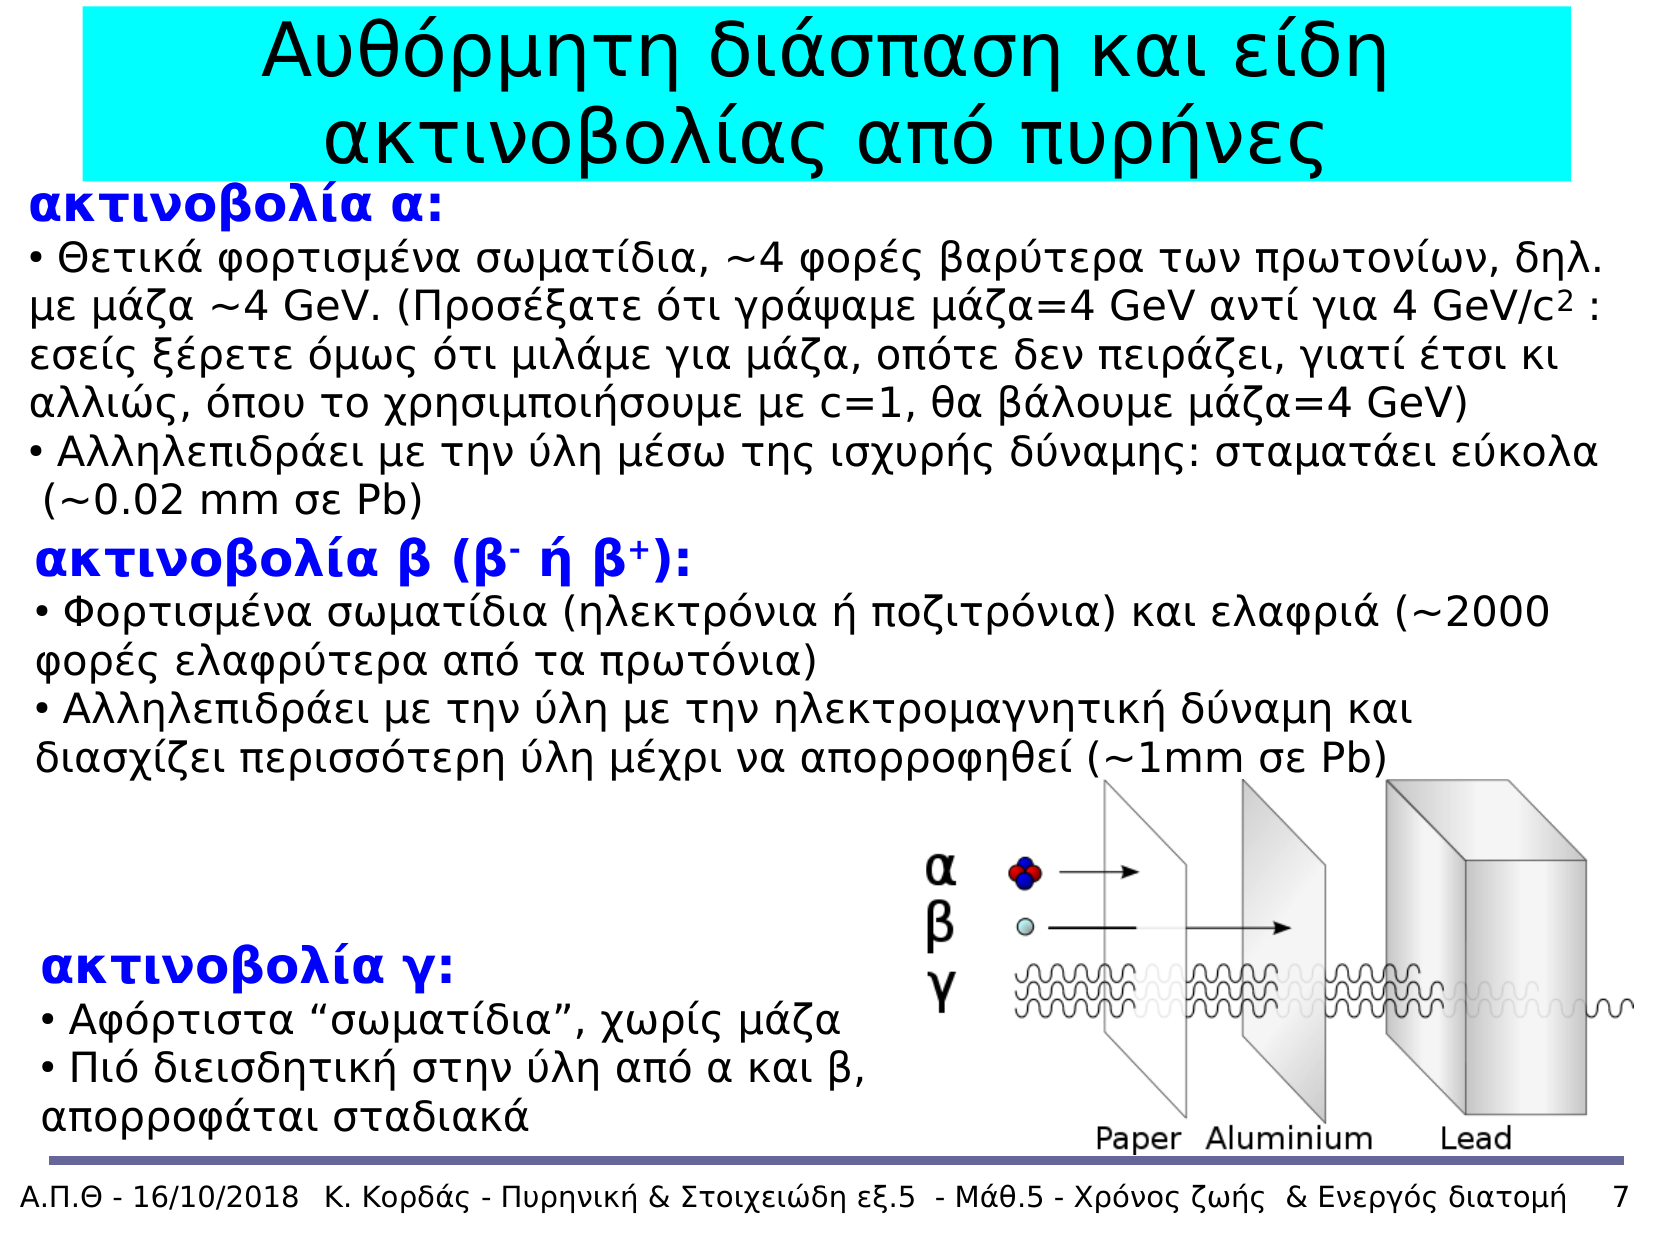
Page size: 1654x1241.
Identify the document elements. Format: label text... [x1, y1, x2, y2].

title Αυθόρμητη διάσπαση και είδη ακτινοβολίας από πυρήνες [82, 6, 1571, 168]
text_box ακτινοβολία β (β- ή β+): Φορτισμένα σωματίδια (ηλεκτρόνια ή ποζιτρόνια) και ελαφριά (~2000 φορές ελαφρύτερα από τα πρωτόνια) Αλληλεπιδράει με την ύλη με την ηλεκτρομαγνητική δύναμη και διασχίζει περισσότερη ύλη μέχρι να απορροφηθεί (~1mm σε Pb) [19, 522, 1633, 794]
text_box ακτινοβολία α: Θετικά φορτισμένα σωματίδια, ~4 φορές βαρύτερα των πρωτονίων, δηλ. με μάζα ~4 GeV. (Προσέξατε ότι γράψαμε μάζα=4 GeV αντί για 4 GeV/c2 : εσείς ξέρετε όμως ότι μιλάμε για μάζα, οπότε δεν πειράζει, γιατί έτσι κι αλλιώς, όπου το χρησιμποιήσουμε με c=1, θα βάλουμε μάζα=4 GeV) Αλληλεπιδράει με την ύλη μέσω της ισχυρής δύναμης: σταματάει εύκολα (~0.02 mm σε Pb) [13, 168, 1627, 586]
text_box ακτινοβολία γ: Αφόρτιστα “σωματίδια”, χωρίς μάζα Πιό διεισδητική στην ύλη από α και β, απορροφάται σταδιακά [25, 929, 925, 1151]
picture [925, 779, 1634, 1155]
